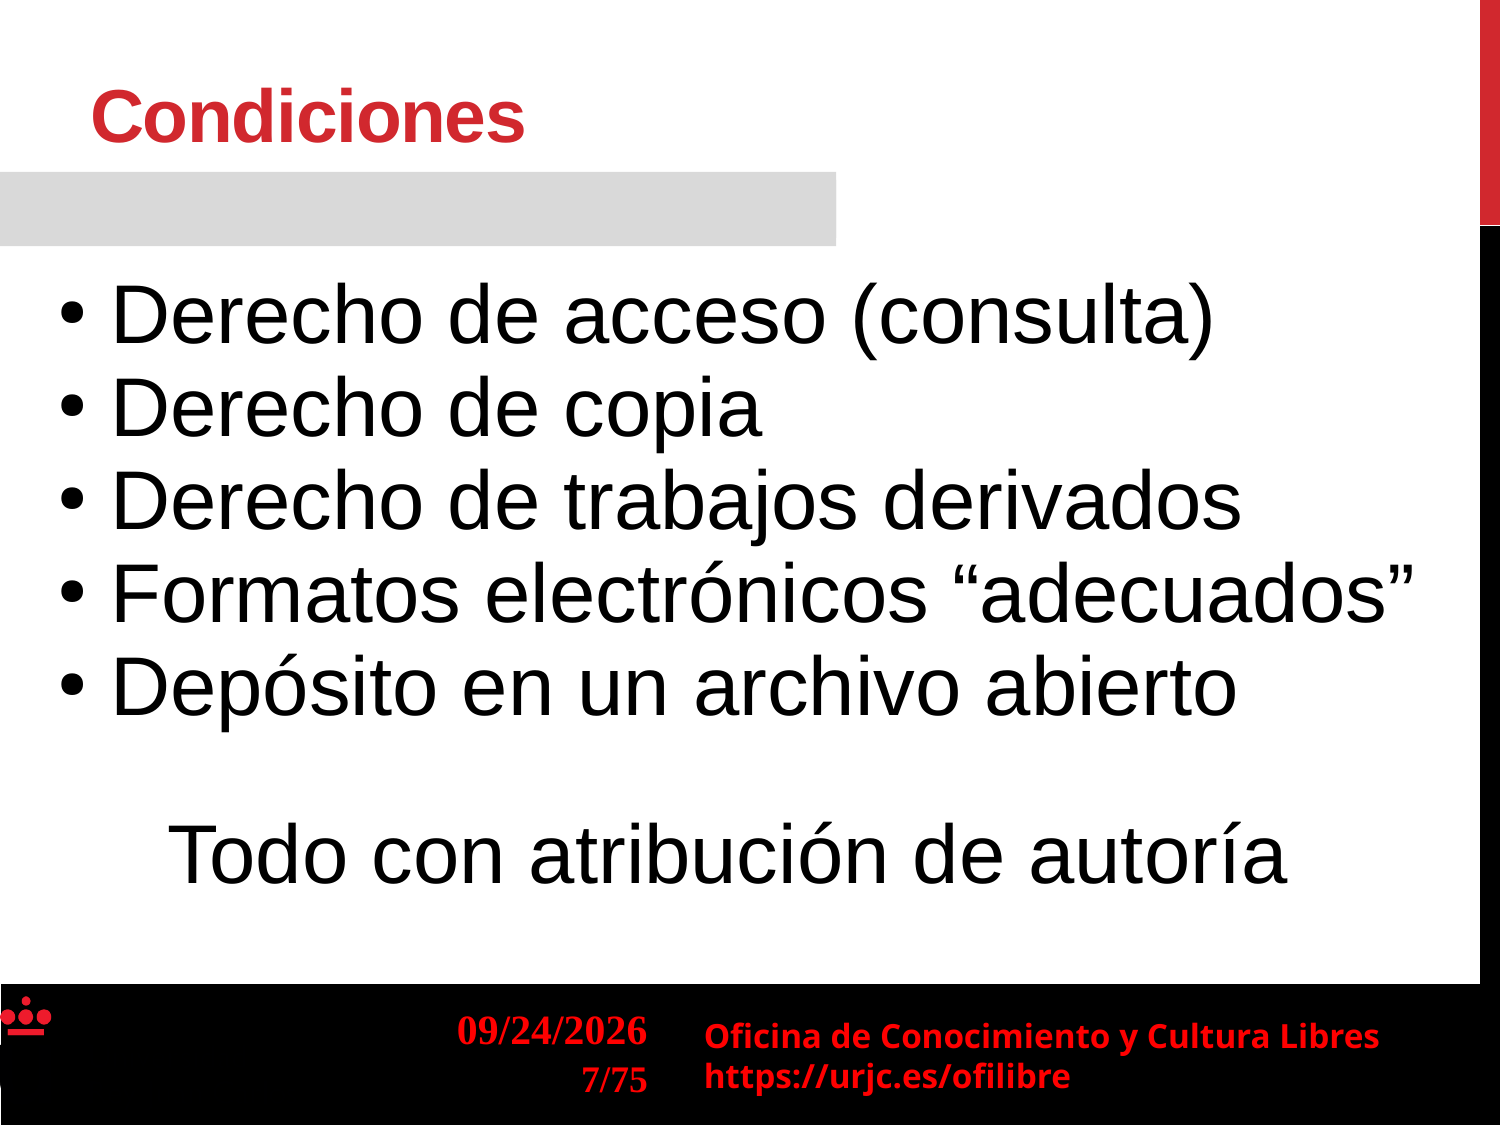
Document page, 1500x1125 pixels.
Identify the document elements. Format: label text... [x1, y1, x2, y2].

title [75, 15, 1425, 172]
text_box [0, 171, 837, 238]
text_box Condiciones [0, 24, 1326, 172]
text_box Derecho de acceso (consulta) Derecho de copia Derecho de trabajos derivados Formatos electrónicos “adecuados” Depósito en un archivo abierto Todo con atribución de autoría [24, 261, 1432, 931]
